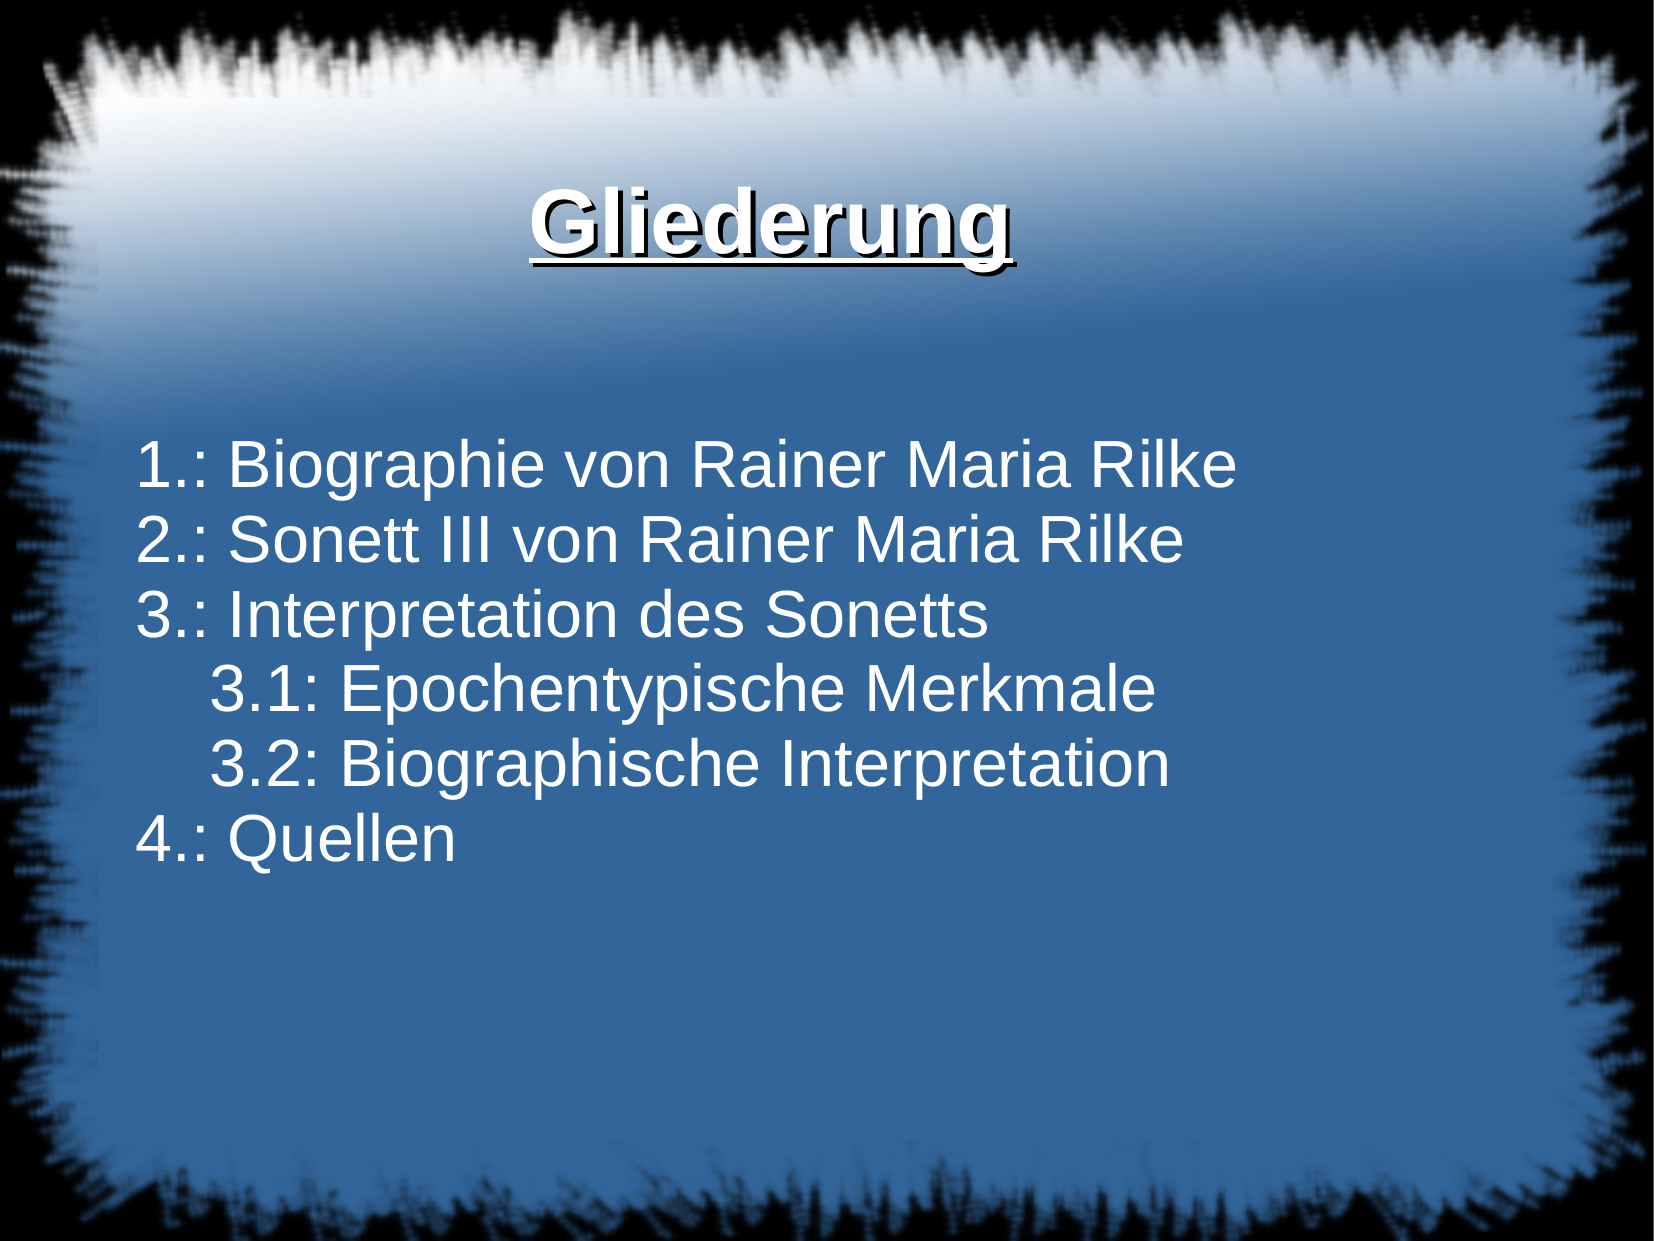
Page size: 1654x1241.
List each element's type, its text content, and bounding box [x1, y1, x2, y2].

subtitle 1.: Biographie von Rainer Maria Rilke 2.: Sonett III von Rainer Maria Rilke 3.: Interpretation des Sonetts 3.1: Epochentypische Merkmale 3.2: Biographische Interpretation 4.: Quellen [135, 420, 1625, 1107]
title Gliederung [124, 95, 1418, 347]
picture [0, 0, 1654, 1241]
